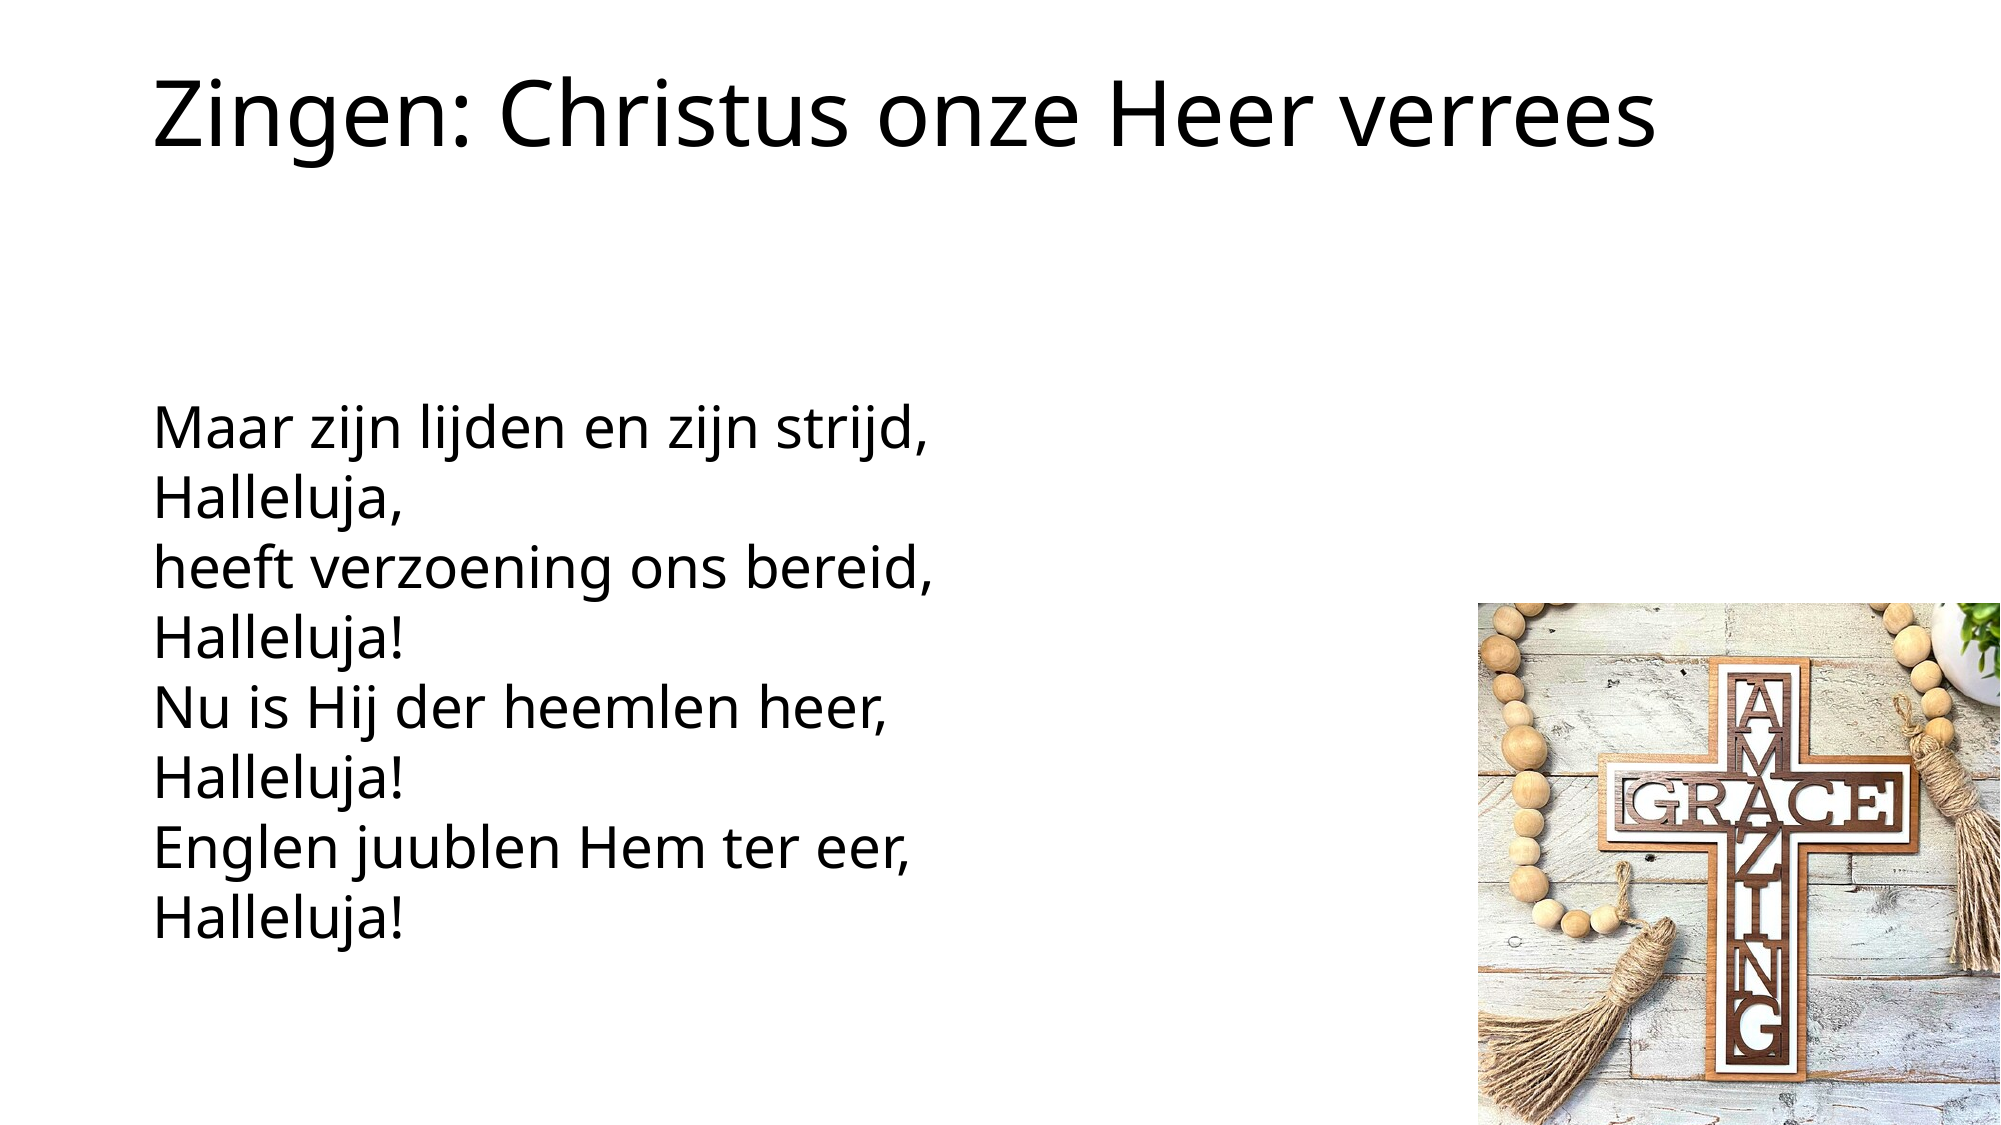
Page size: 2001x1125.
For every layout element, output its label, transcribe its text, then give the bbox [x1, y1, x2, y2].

text_box Maar zijn lijden en zijn strijd, Halleluja, heeft verzoening ons bereid, Halleluja! Nu is Hij der heemlen heer, Halleluja! Englen juublen Hem ter eer, Halleluja! [137, 382, 1514, 958]
title Zingen: Christus onze Heer verrees [137, 59, 1863, 278]
picture [1478, 603, 2000, 1125]
